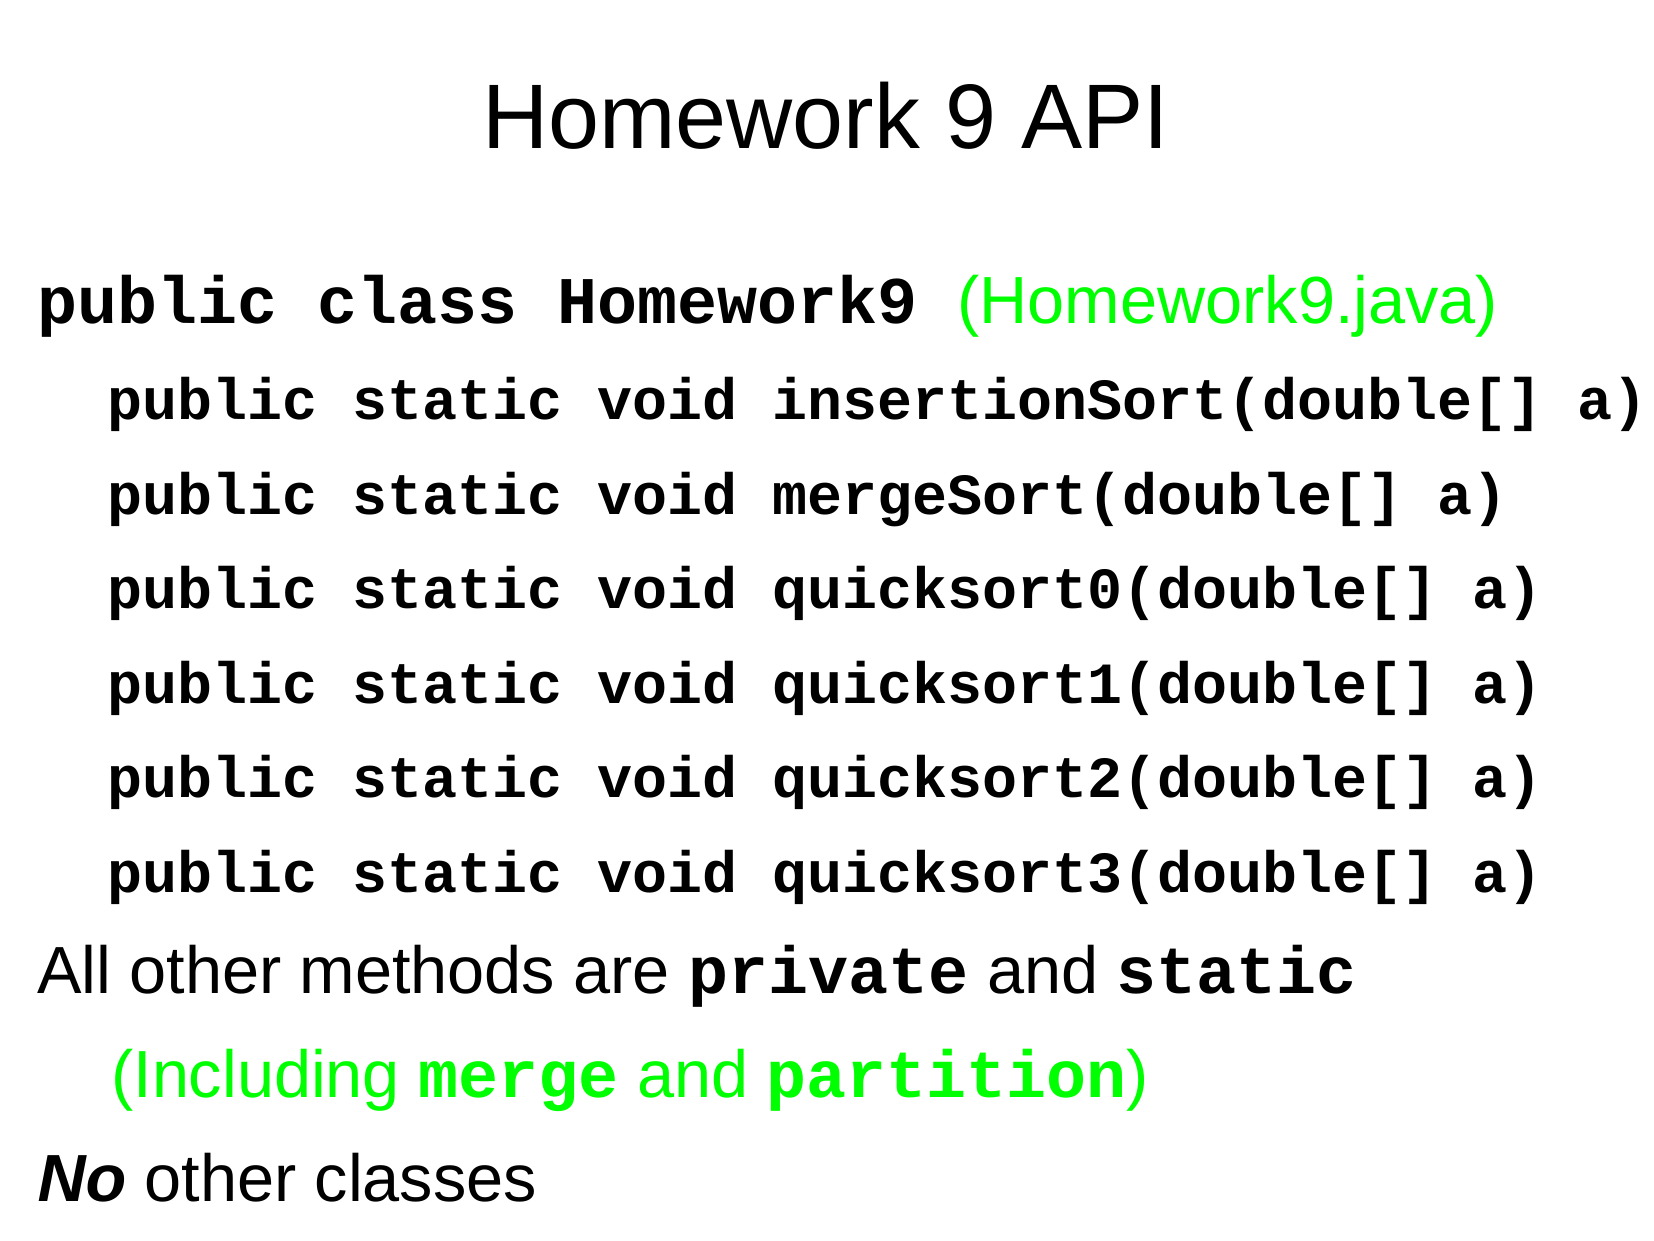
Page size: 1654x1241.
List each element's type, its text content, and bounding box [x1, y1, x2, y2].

title Homework 9 API [82, 13, 1571, 221]
list public class Homework9 (Homework9.java) public static void insertionSort(double[] a) public static void mergeSort(double[] a) public static void quicksort0(double[] a) public static void quicksort1(double[] a) public static void quicksort2(double[] a) public static void quicksort3(double[] a) All other methods are private and static (Including merge and partition) No other classes [37, 259, 1654, 1217]
